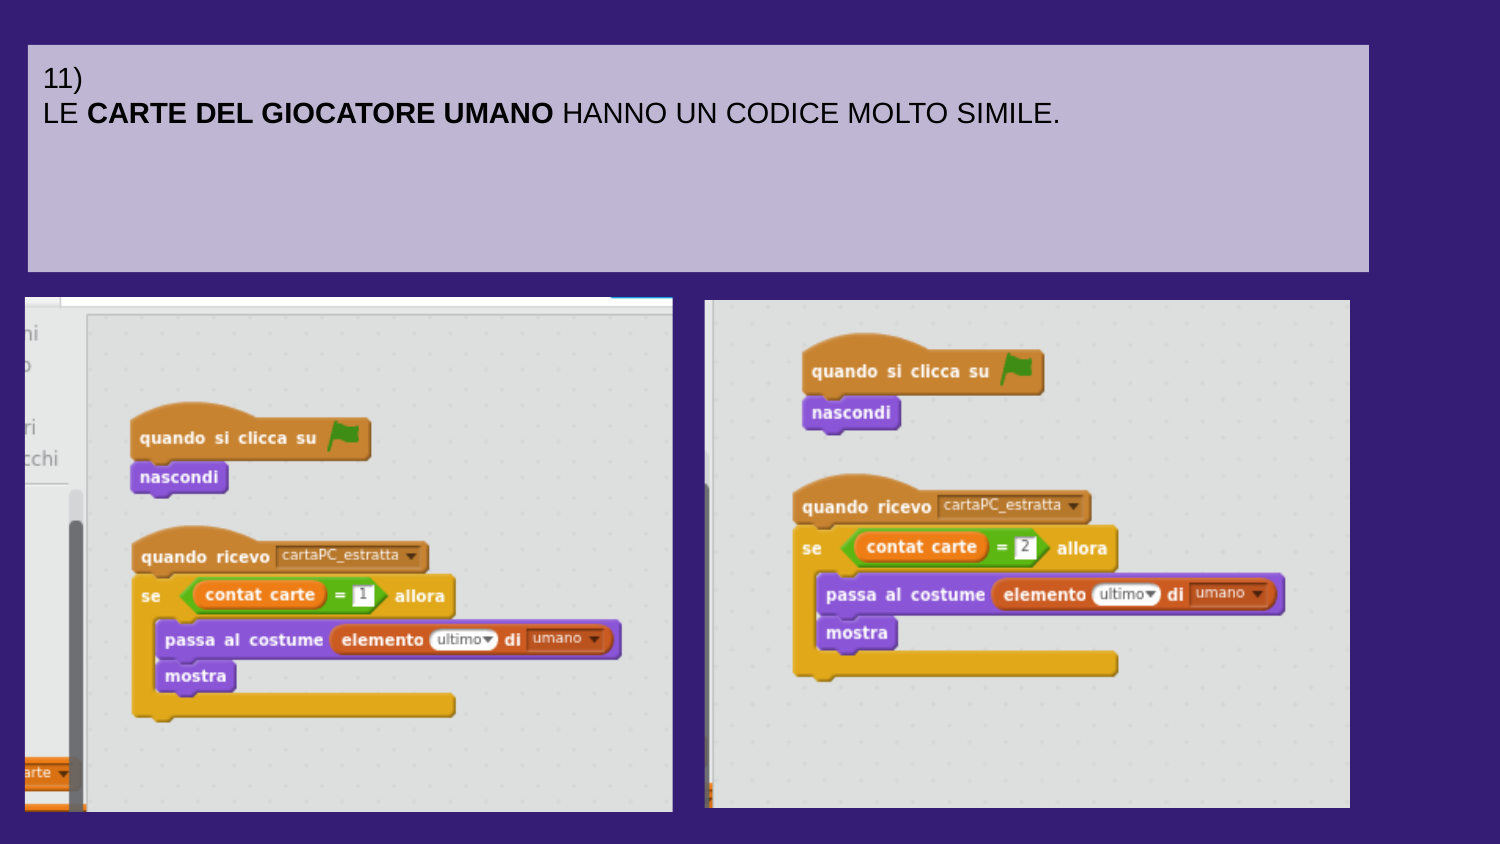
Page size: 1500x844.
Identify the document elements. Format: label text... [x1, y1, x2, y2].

picture [704, 300, 1390, 808]
picture [24, 297, 673, 812]
text_box 11) LE CARTE DEL GIOCATORE UMANO HANNO UN CODICE MOLTO SIMILE. [27, 44, 1369, 273]
